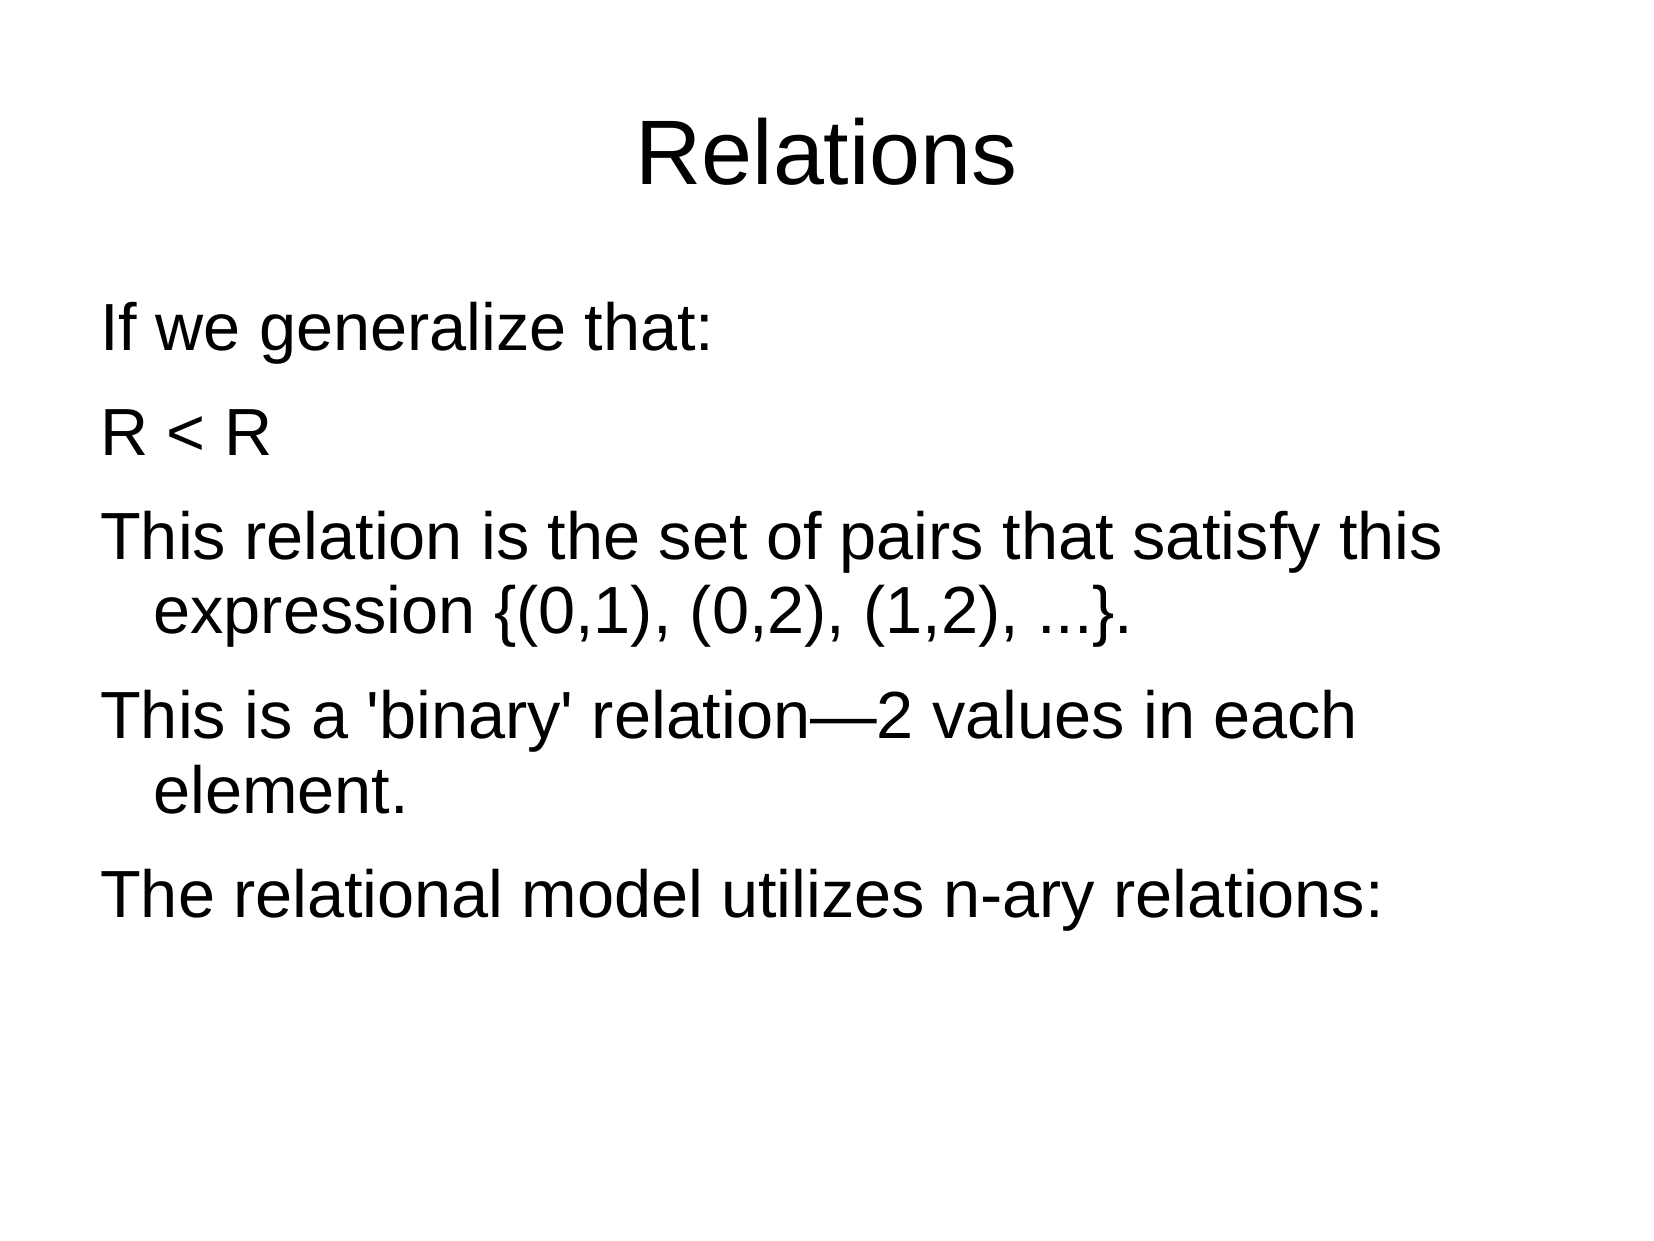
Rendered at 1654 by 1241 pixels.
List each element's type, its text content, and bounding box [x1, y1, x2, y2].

list If we generalize that: R < R This relation is the set of pairs that satisfy this expression {(0,1), (0,2), (1,2), ...}. This is a 'binary' relation—2 values in each element. The relational model utilizes n-ary relations: [82, 290, 1571, 1104]
title Relations [82, 56, 1571, 250]
